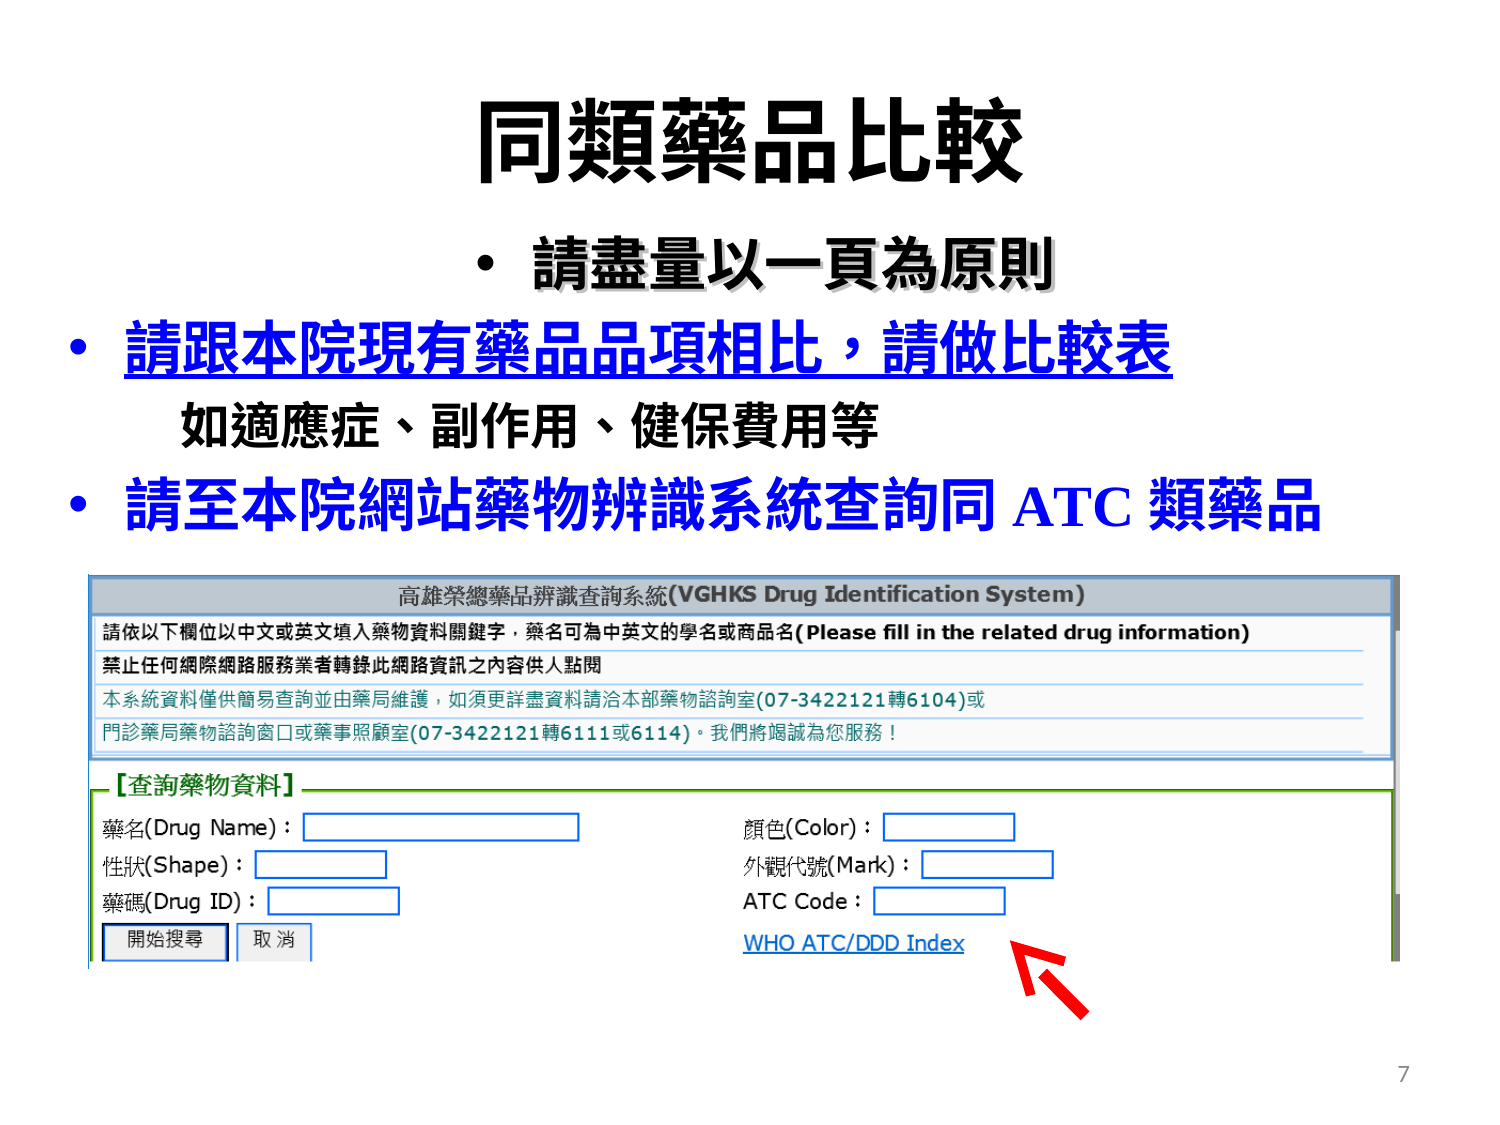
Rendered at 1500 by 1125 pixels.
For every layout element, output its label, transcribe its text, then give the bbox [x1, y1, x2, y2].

text_box <編號> [1074, 1042, 1426, 1103]
title 同類藥品比較 [75, 45, 1426, 219]
picture [88, 574, 1400, 969]
list 請盡量以一頁為原則 請跟本院現有藥品品項相比，請做比較表 如適應症、副作用、健保費用等 請至本院網站藥物辨識系統查詢同ATC類藥品 [53, 219, 1479, 598]
